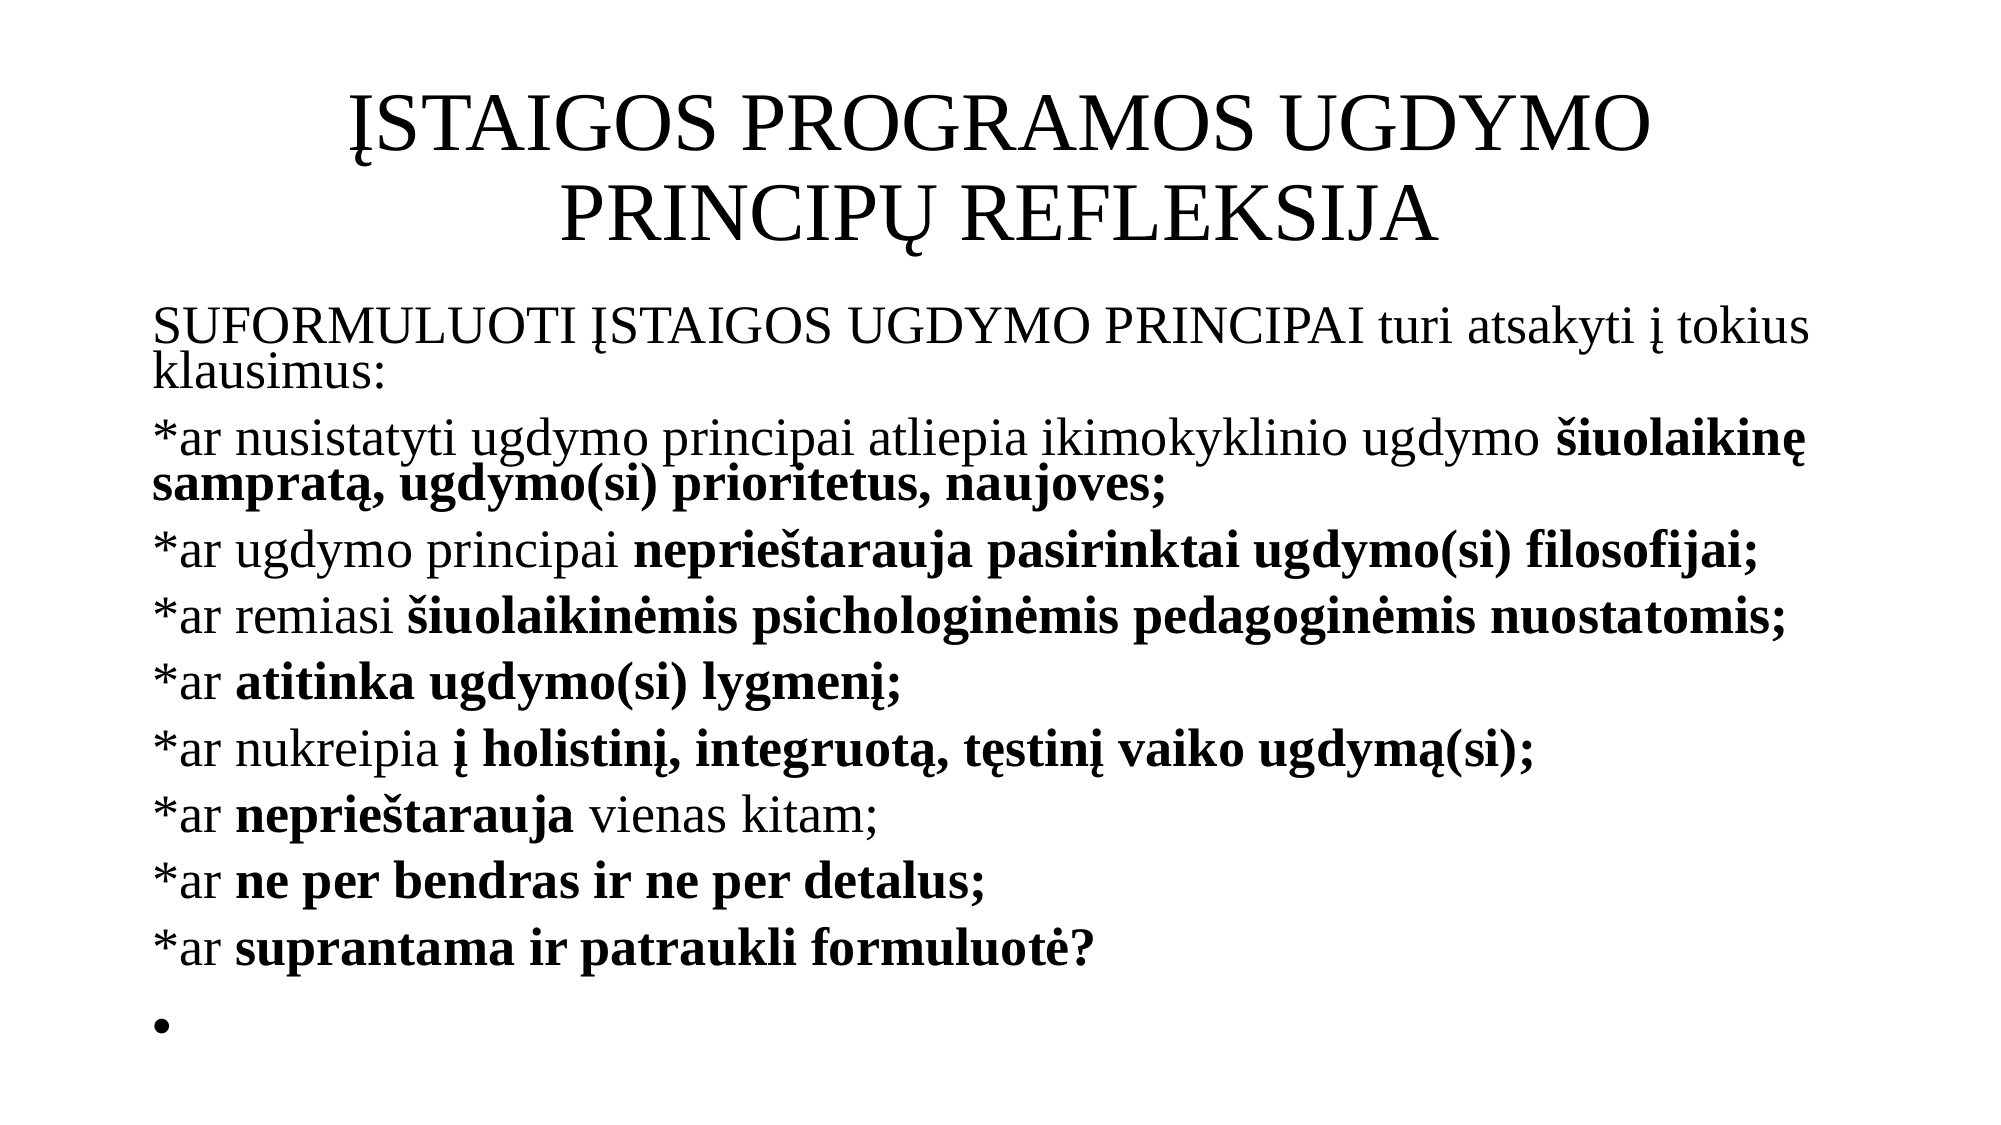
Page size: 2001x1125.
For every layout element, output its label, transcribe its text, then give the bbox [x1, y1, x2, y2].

title ĮSTAIGOS PROGRAMOS UGDYMO PRINCIPŲ REFLEKSIJA [137, 59, 1863, 278]
list SUFORMULUOTI ĮSTAIGOS UGDYMO PRINCIPAI turi atsakyti į tokius klausimus: *ar nusistatyti ugdymo principai atliepia ikimokyklinio ugdymo šiuolaikinę sampratą, ugdymo(si) prioritetus, naujoves; *ar ugdymo principai neprieštarauja pasirinktai ugdymo(si) filosofijai; *ar remiasi šiuolaikinėmis psichologinėmis pedagoginėmis nuostatomis; *ar atitinka ugdymo(si) lygmenį; *ar nukreipia į holistinį, integruotą, tęstinį vaiko ugdymą(si); *ar neprieštarauja vienas kitam; *ar ne per bendras ir ne per detalus; *ar suprantama ir patraukli formuluotė? [137, 299, 1863, 1014]
